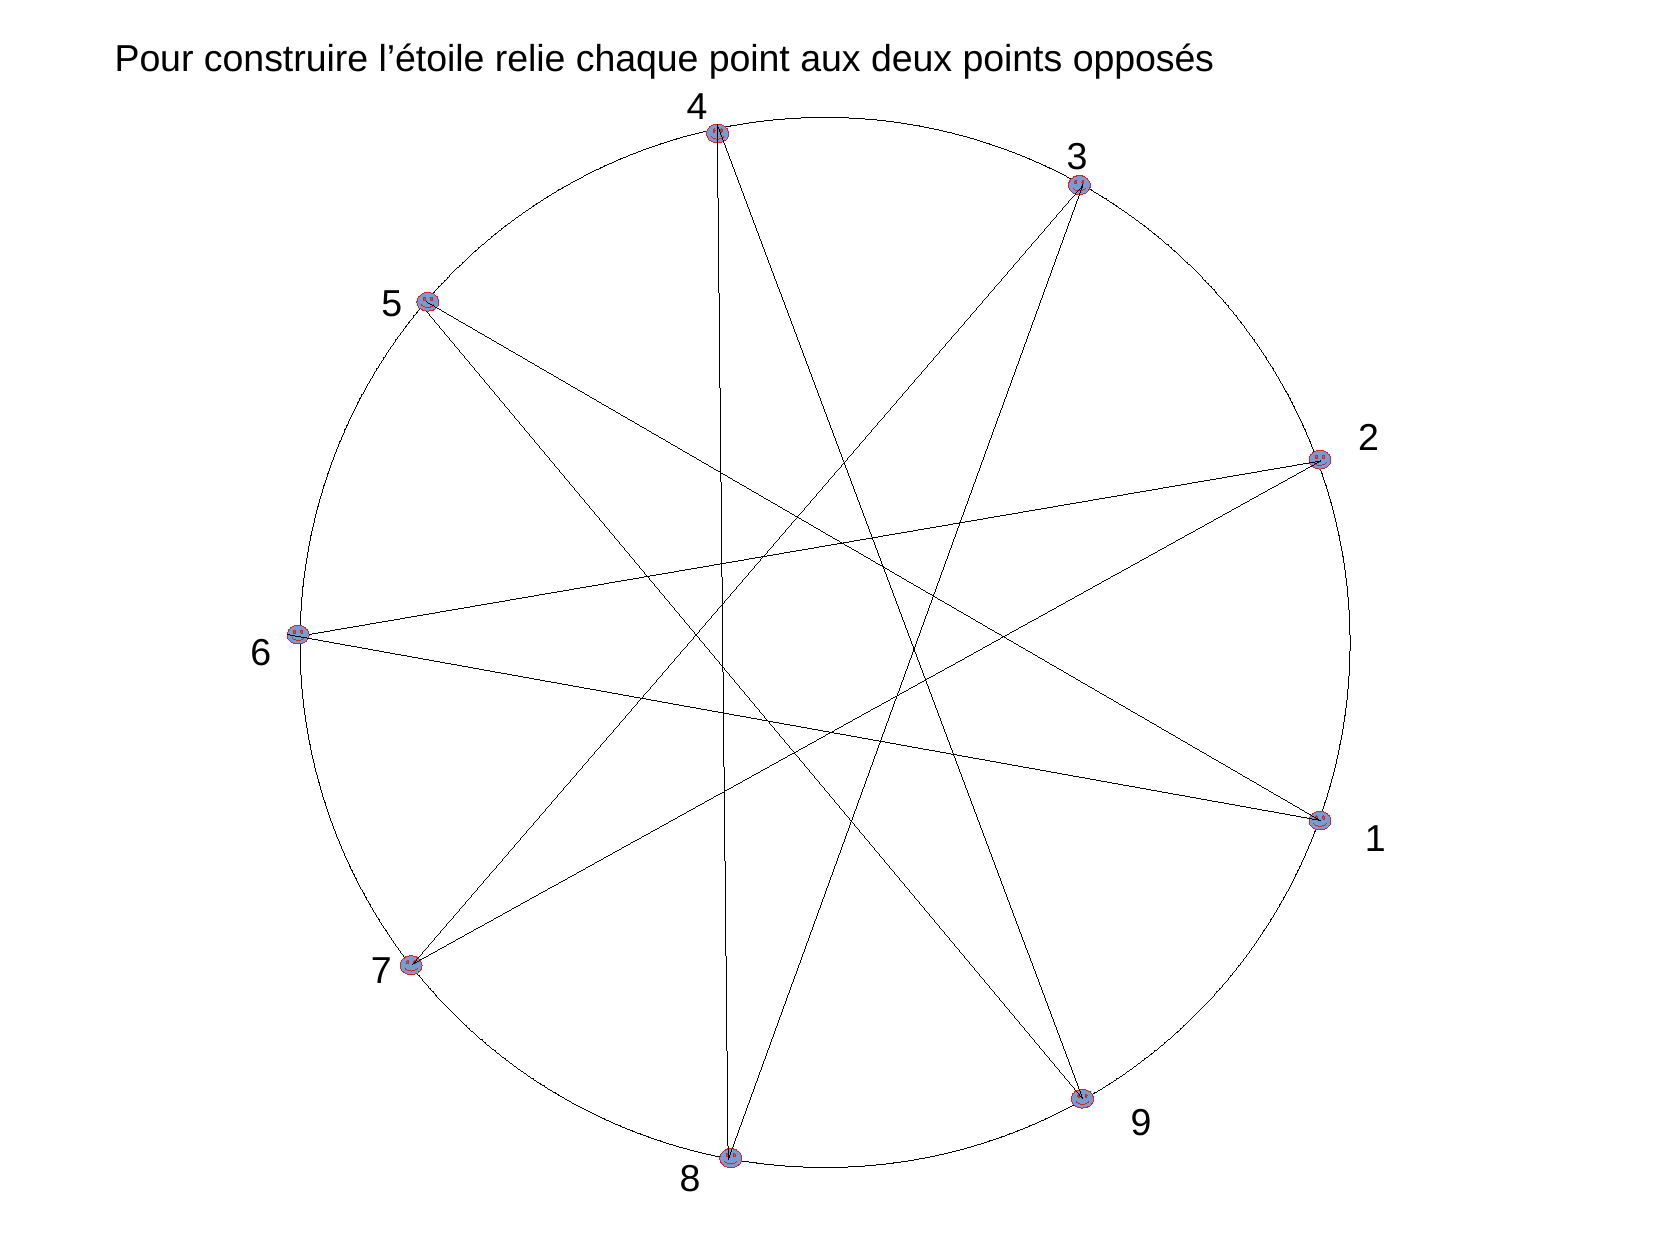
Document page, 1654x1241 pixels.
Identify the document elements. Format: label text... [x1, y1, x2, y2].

text_box Pour construire l’étoile relie chaque point aux deux points opposés [99, 30, 1241, 93]
text_box 4 [671, 93, 707, 135]
text_box 3 [1051, 128, 1109, 185]
text_box 1 [1350, 810, 1383, 867]
text_box [287, 625, 310, 644]
text_box [706, 124, 717, 143]
text_box 9 [1116, 1093, 1146, 1151]
text_box [718, 124, 729, 143]
text_box [1309, 450, 1331, 470]
text_box [719, 1148, 742, 1168]
text_box [1068, 185, 1091, 195]
text_box 8 [665, 1150, 695, 1208]
text_box [416, 292, 439, 312]
text_box [1071, 1089, 1094, 1109]
text_box [1309, 811, 1331, 830]
text_box [400, 955, 423, 975]
text_box 7 [356, 942, 386, 1000]
text_box 5 [366, 275, 410, 333]
text_box 2 [1343, 408, 1377, 466]
text_box 6 [235, 623, 281, 681]
